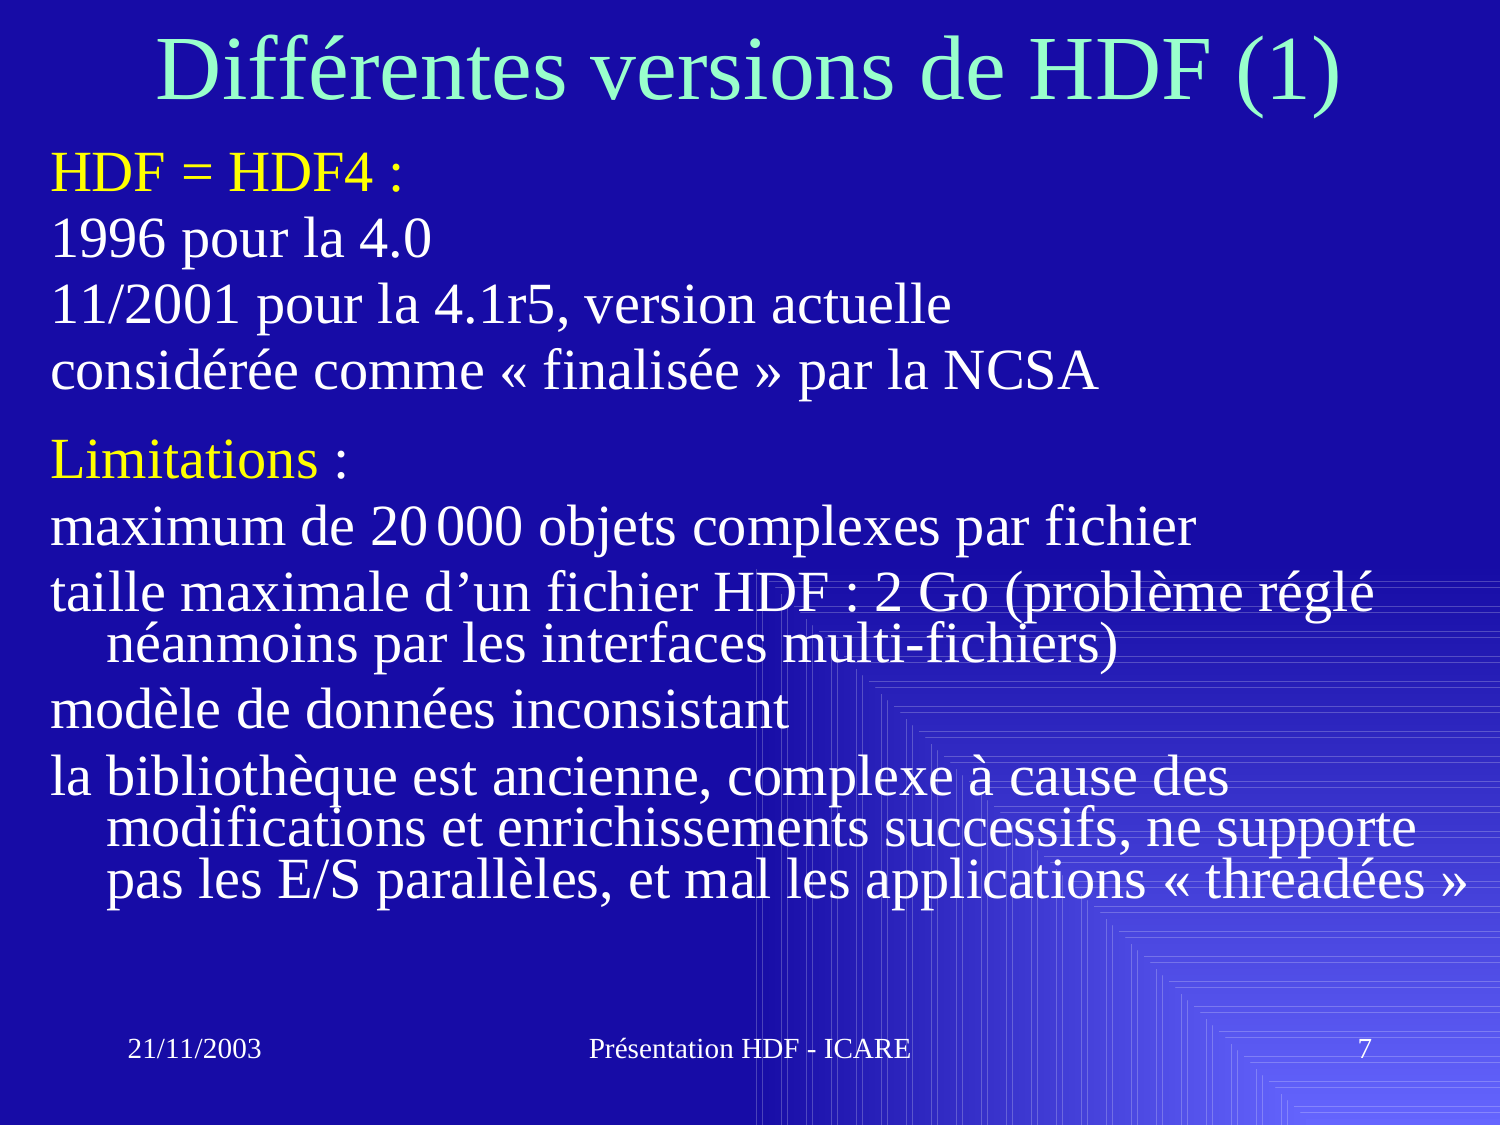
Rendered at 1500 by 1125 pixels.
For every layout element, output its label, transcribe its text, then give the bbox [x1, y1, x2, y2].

title Différentes versions de HDF (1) [37, 0, 1463, 138]
text_box Limitations : maximum de 20 000 objets complexes par fichier taille maximale d’un fichier HDF : 2 Go (problème réglé néanmoins par les interfaces multi-fichiers) modèle de données inconsistant la bibliothèque est ancienne, complexe à cause des modifications et enrichissements successifs, ne supporte pas les E/S parallèles, et mal les applications « threadées » [50, 437, 1476, 988]
text_box HDF = HDF4 : 1996 pour la 4.0 11/2001 pour la 4.1r5, version actuelle considérée comme « finalisée » par la NCSA [50, 149, 1476, 426]
